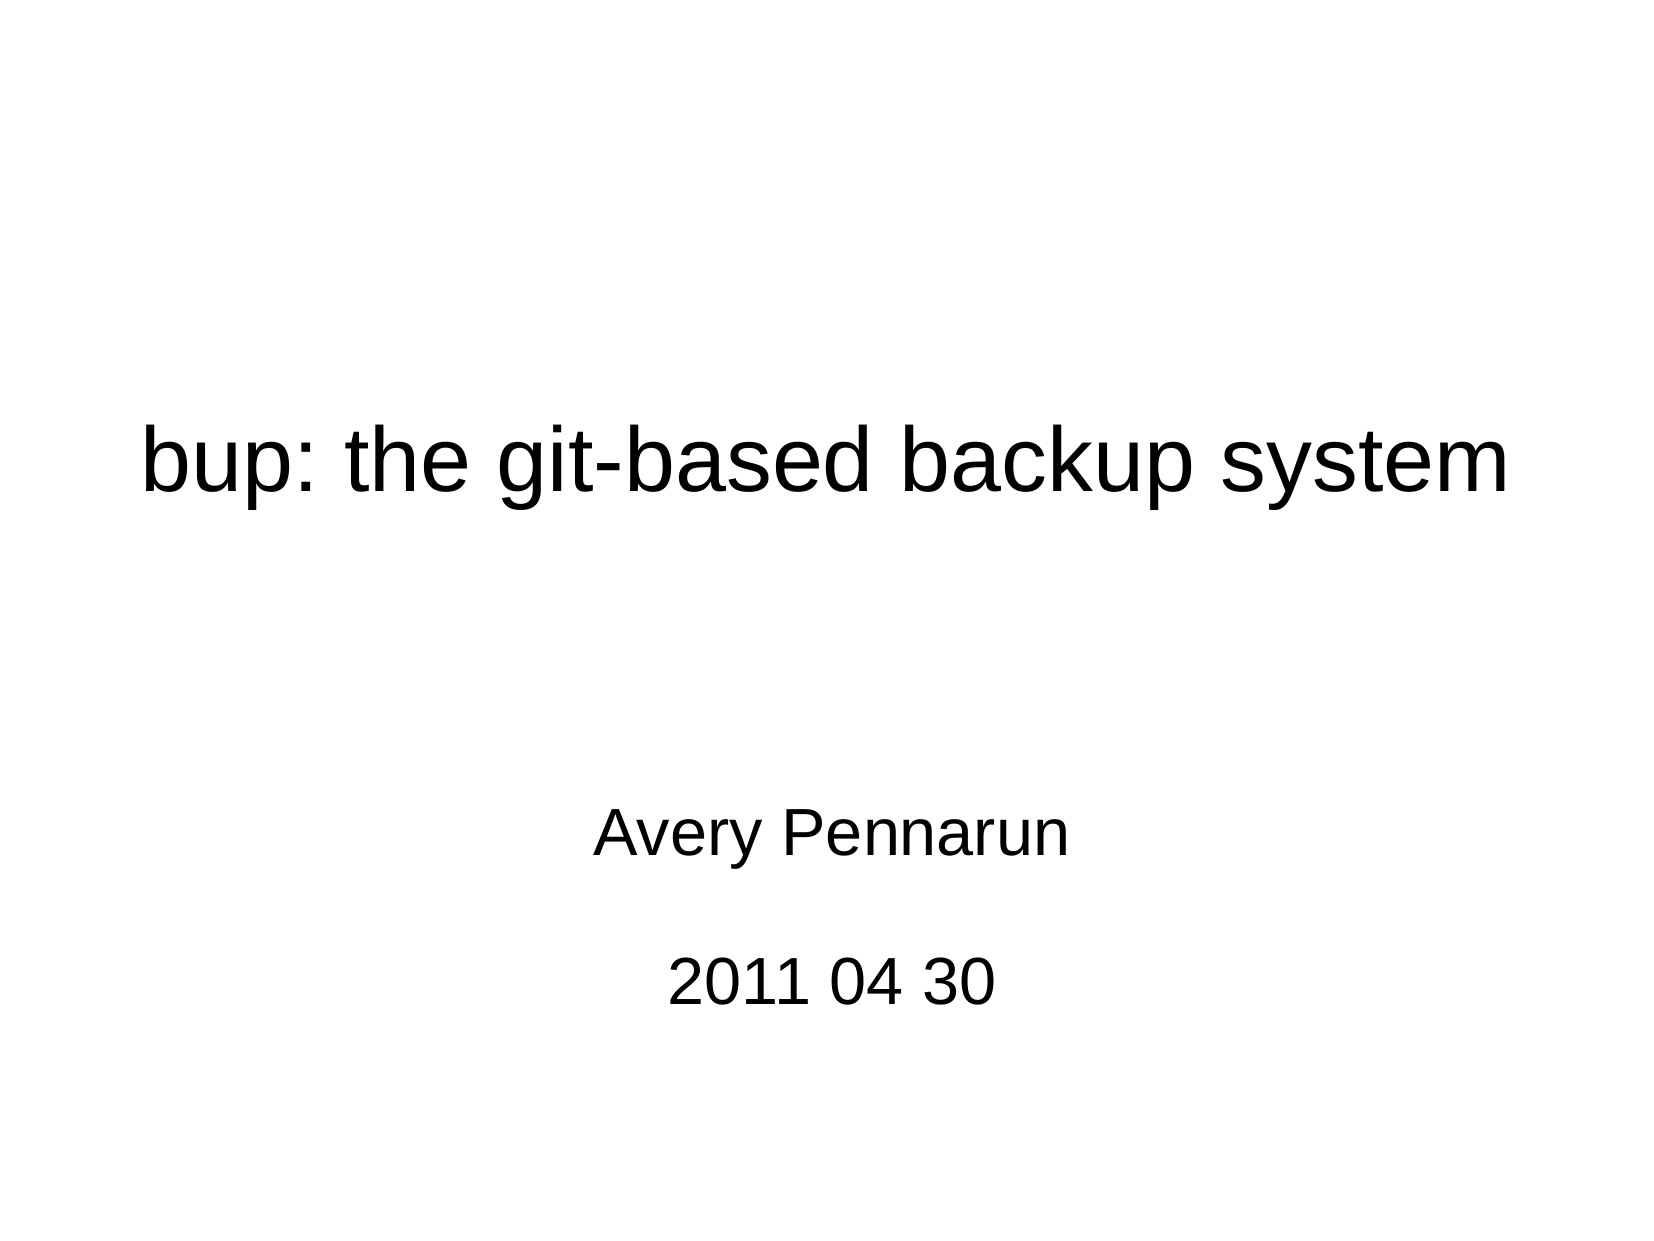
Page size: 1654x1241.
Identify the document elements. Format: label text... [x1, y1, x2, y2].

title bup: the git-based backup system [82, 363, 1571, 557]
text_box Avery Pennarun 2011 04 30 [368, 787, 1296, 1026]
